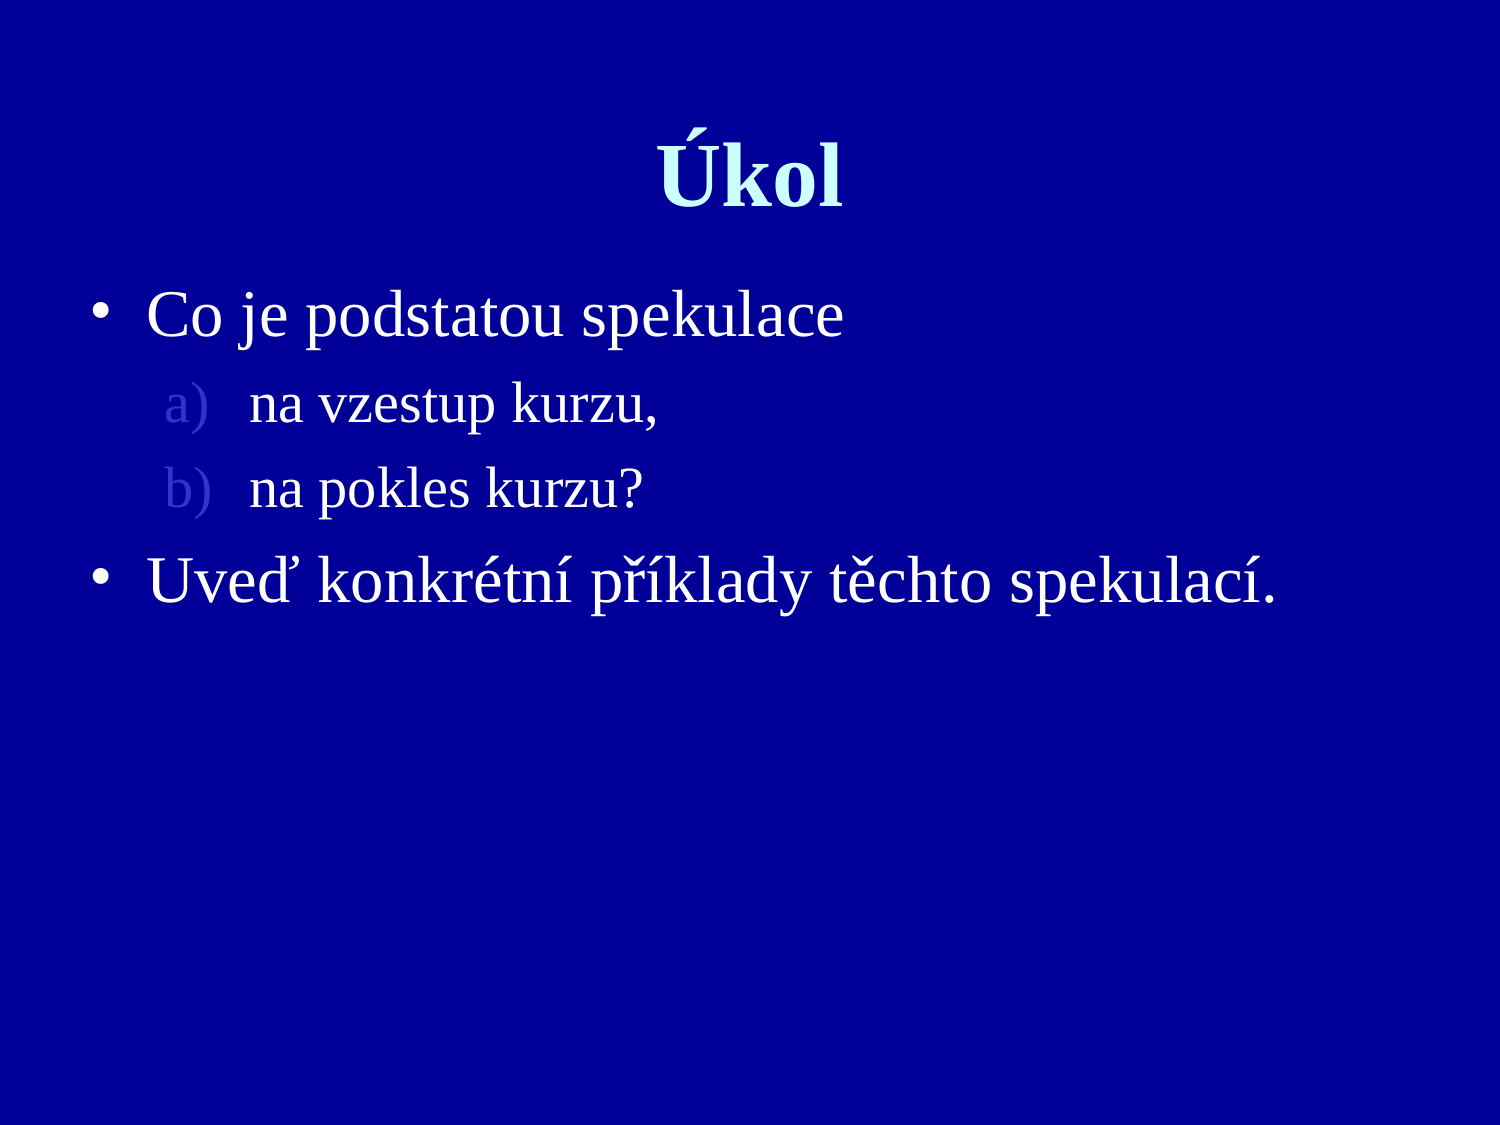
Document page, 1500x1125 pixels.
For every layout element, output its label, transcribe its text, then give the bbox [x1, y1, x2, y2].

list Co je podstatou spekulace na vzestup kurzu, na pokles kurzu? Uveď konkrétní příklady těchto spekulací. [75, 262, 1426, 1006]
title Úkol [75, 44, 1426, 233]
